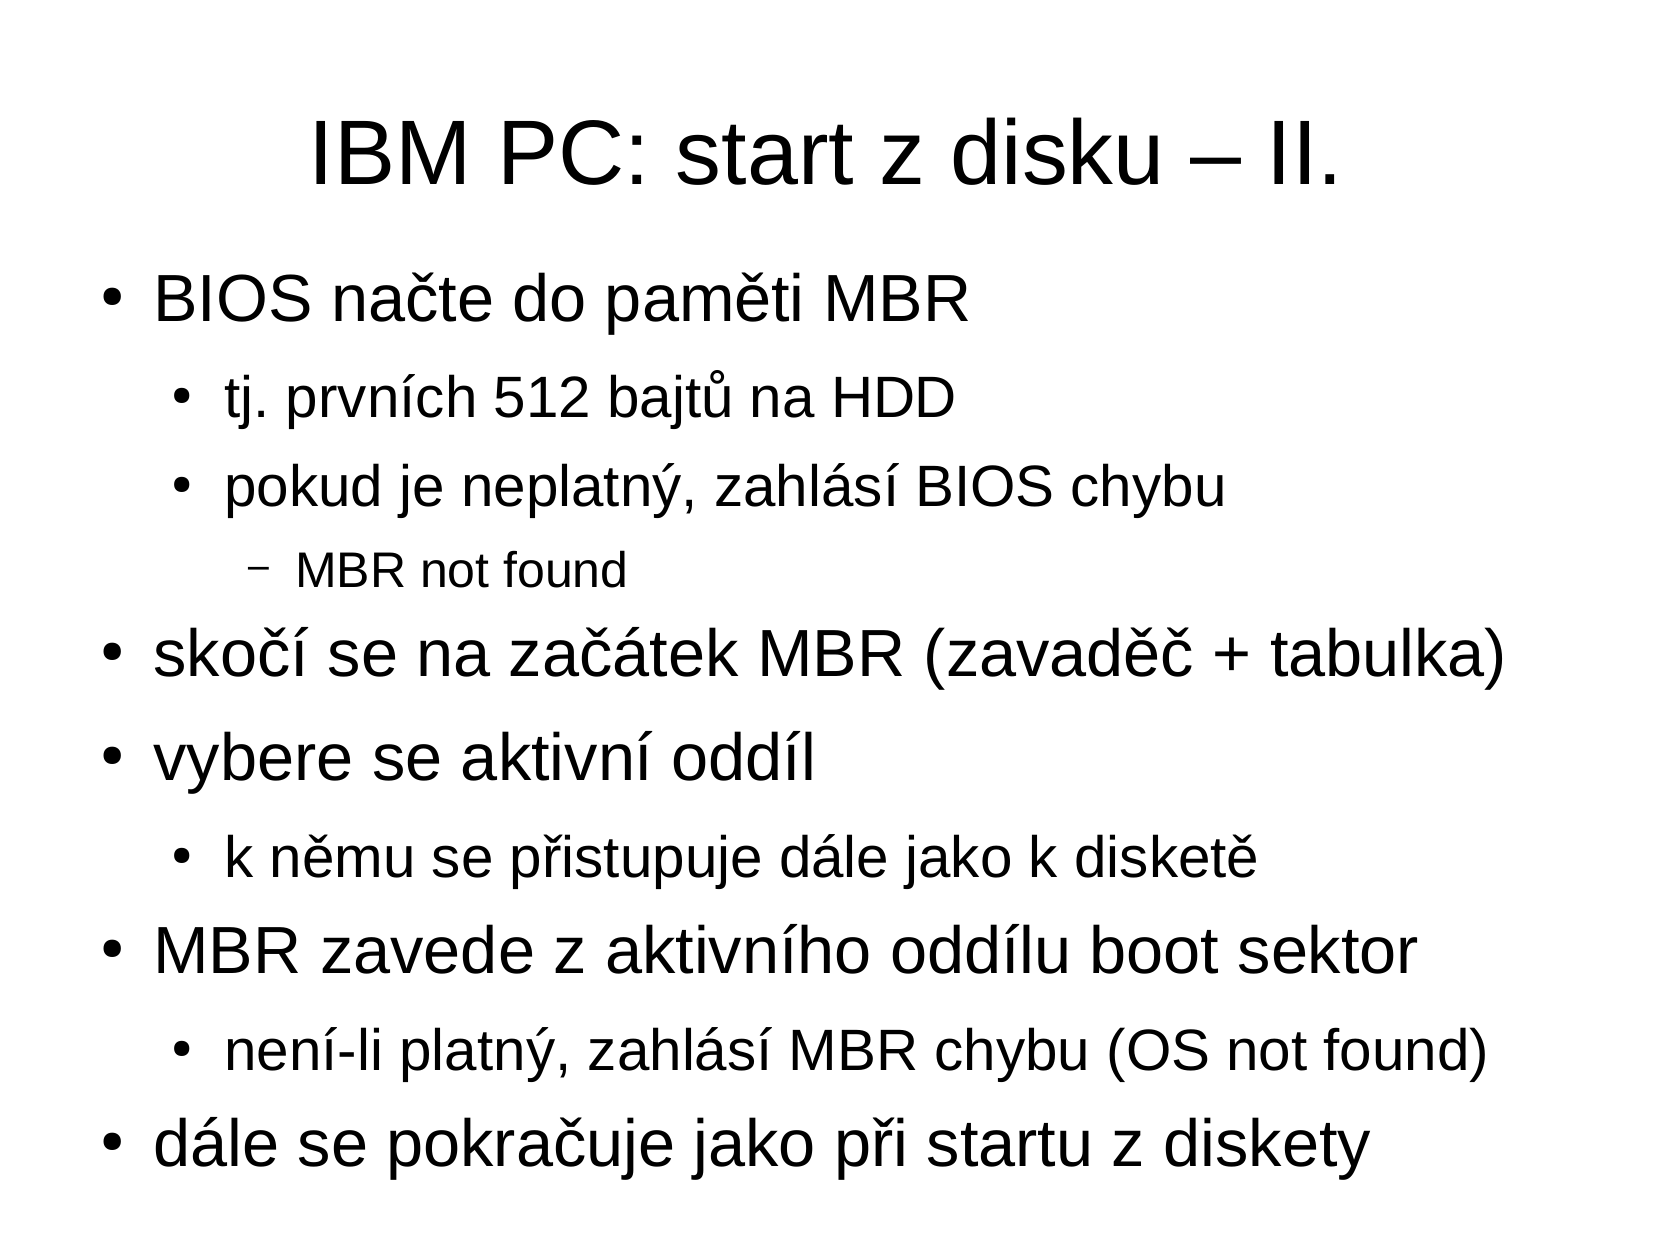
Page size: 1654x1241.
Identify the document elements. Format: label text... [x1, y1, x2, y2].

list BIOS načte do paměti MBR tj. prvních 512 bajtů na HDD pokud je neplatný, zahlásí BIOS chybu MBR not found skočí se na začátek MBR (zavaděč + tabulka) vybere se aktivní oddíl k němu se přistupuje dále jako k disketě MBR zavede z aktivního oddílu boot sektor není-li platný, zahlásí MBR chybu (OS not found) dále se pokračuje jako při startu z diskety [82, 260, 1571, 1181]
title IBM PC: start z disku – II. [82, 56, 1571, 250]
